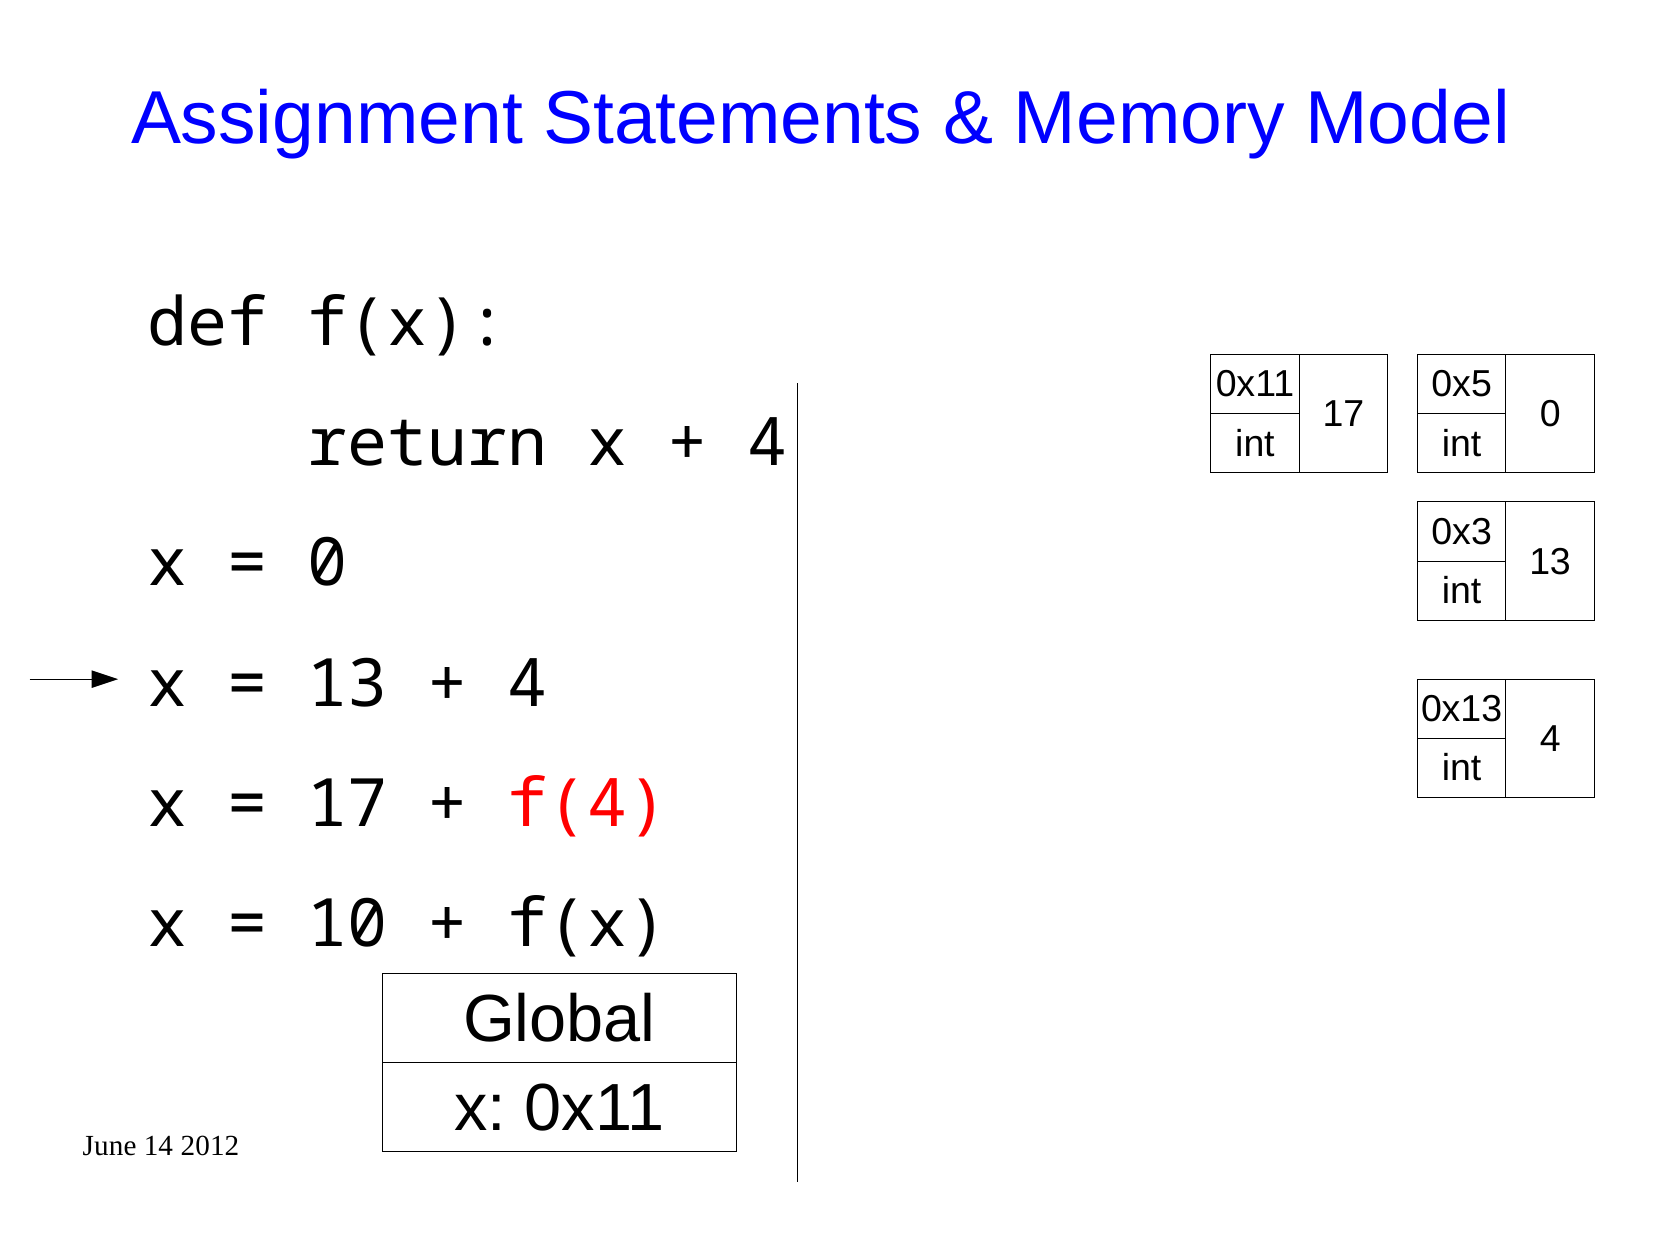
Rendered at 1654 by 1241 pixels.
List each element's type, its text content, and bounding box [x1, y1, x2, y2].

text_box int [1417, 414, 1505, 473]
text_box 0x5 [1417, 354, 1505, 414]
list def f(x): return x + 4 x = 0 x = 13 + 4 x = 17 + f(4) x = 10 + f(x) [76, 274, 1506, 822]
text_box 13 [1505, 501, 1595, 621]
text_box int [1417, 562, 1505, 621]
text_box int [1210, 414, 1299, 473]
text_box 4 [1505, 679, 1595, 798]
text_box 0x13 [1417, 679, 1505, 739]
title Assignment Statements & Memory Model [76, 58, 1565, 178]
text_box int [1417, 739, 1505, 798]
text_box 17 [1299, 354, 1388, 473]
text_box x: 0x11 [382, 1062, 737, 1152]
text_box 0 [1505, 354, 1595, 473]
text_box 0x11 [1210, 354, 1299, 414]
text_box 0x3 [1417, 501, 1505, 562]
text_box Global [382, 973, 737, 1062]
